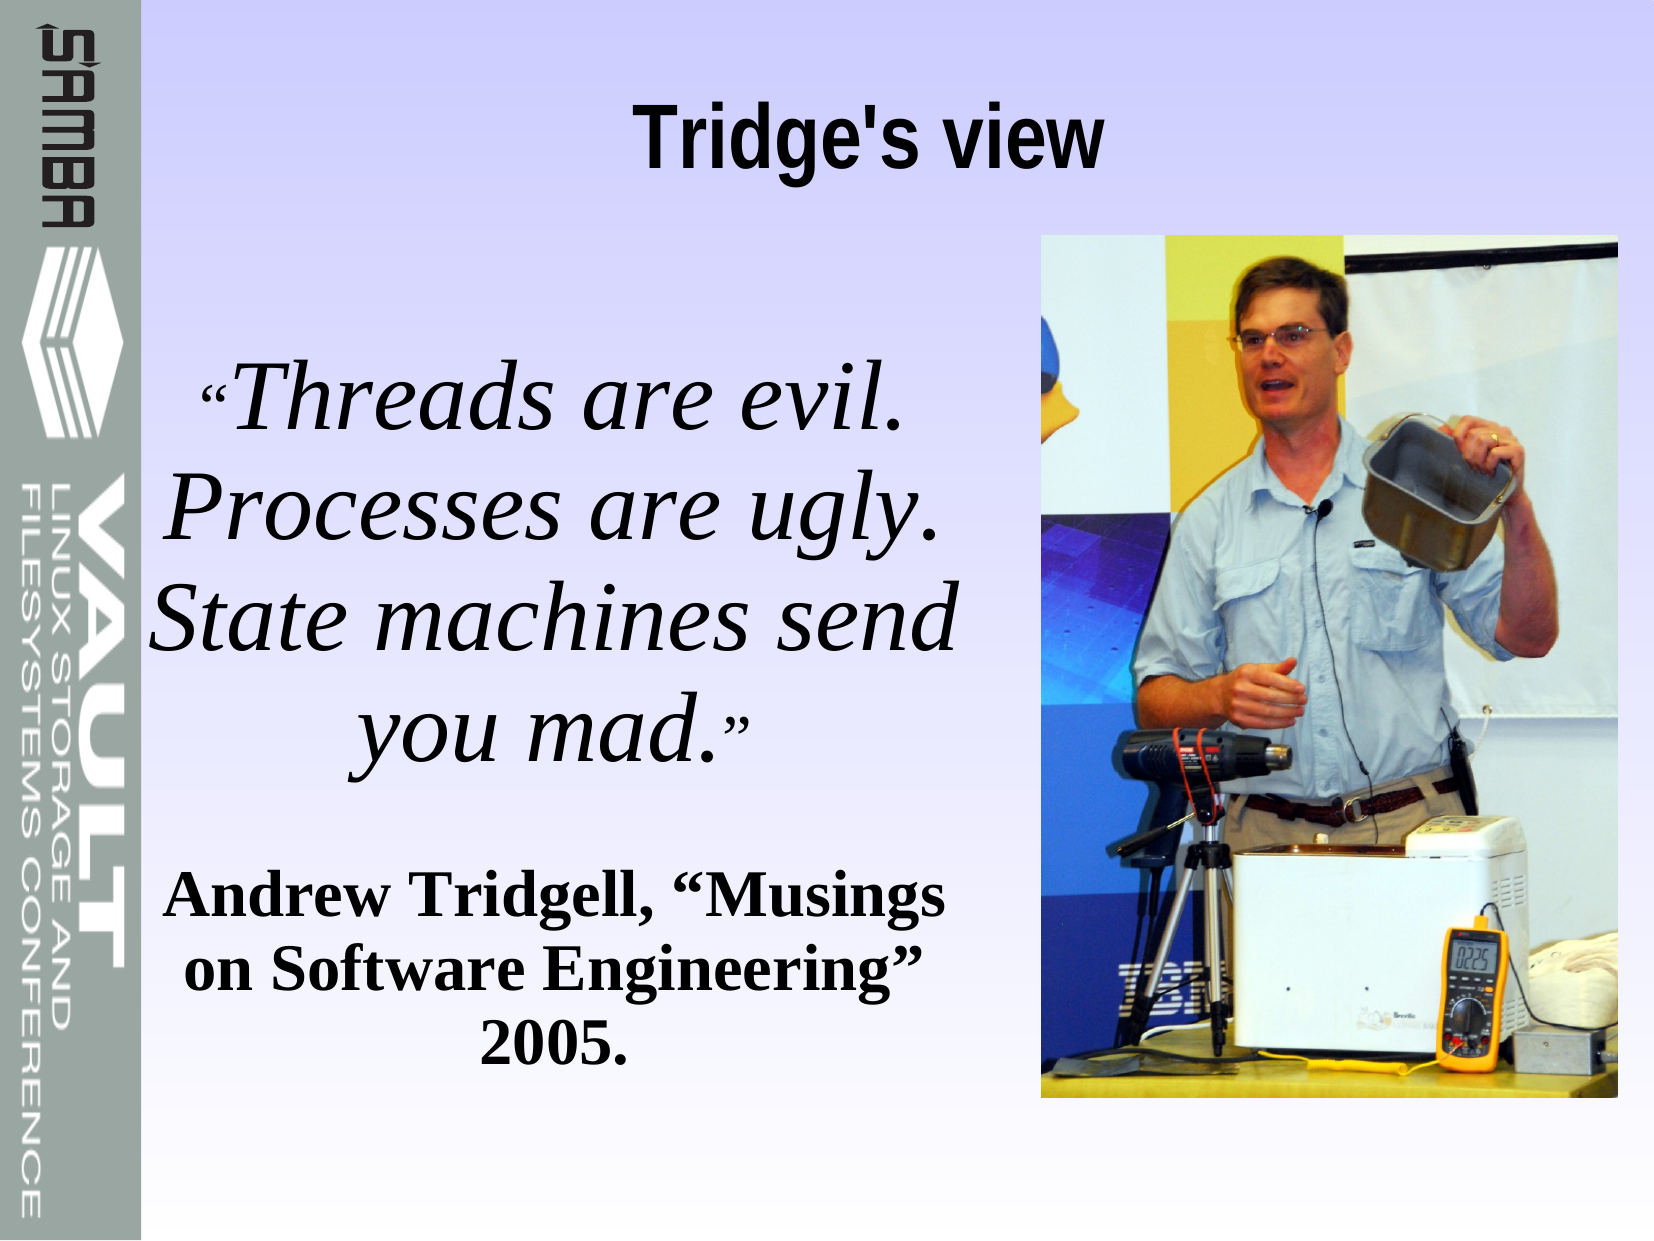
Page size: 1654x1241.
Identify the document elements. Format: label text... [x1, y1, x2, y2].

picture [1041, 235, 1618, 1098]
subtitle “Threads are evil. Processes are ugly. State machines send you mad.” Andrew Tridgell, “Musings on Software Engineering” 2005. [145, 211, 964, 1209]
picture [0, 241, 145, 1225]
title Tridge's view [173, 31, 1586, 239]
